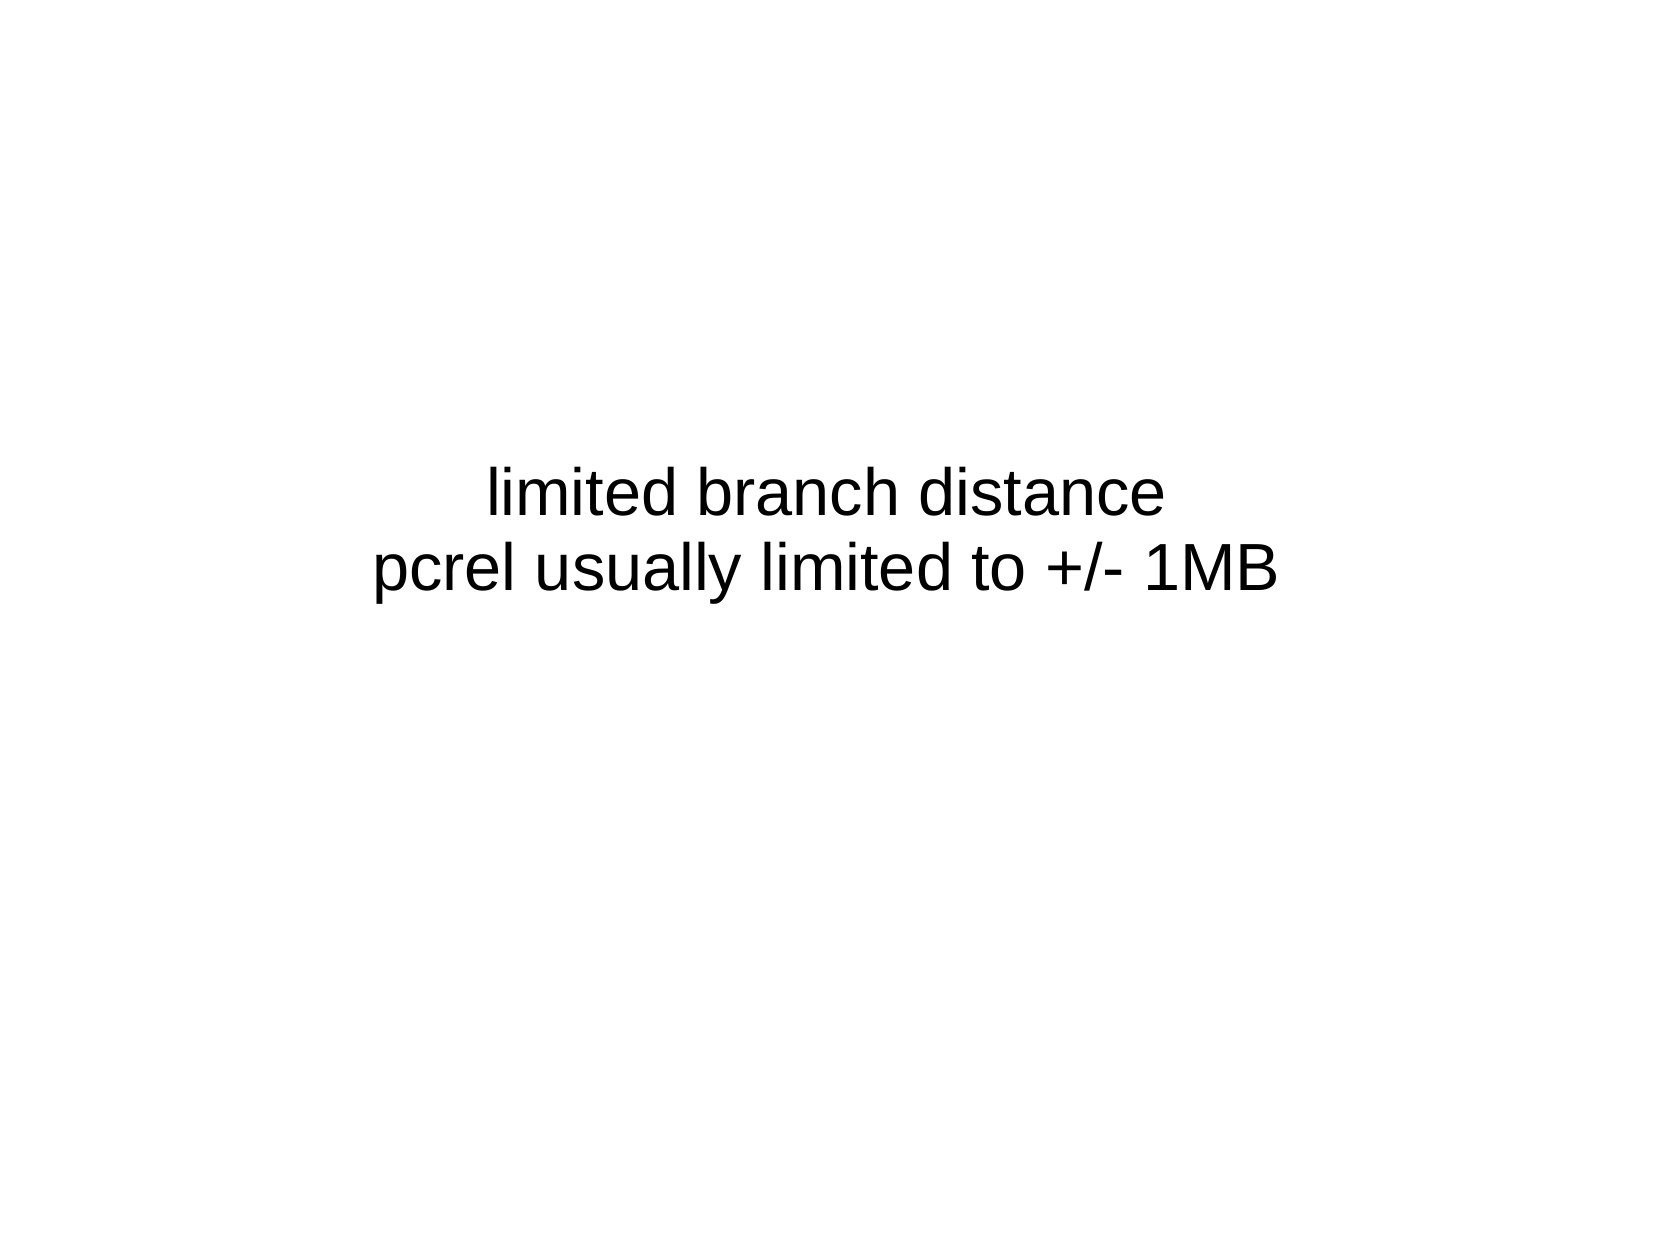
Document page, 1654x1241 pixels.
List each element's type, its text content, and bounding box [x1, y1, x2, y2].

subtitle limited branch distance pcrel usually limited to +/- 1MB [82, 49, 1571, 1010]
